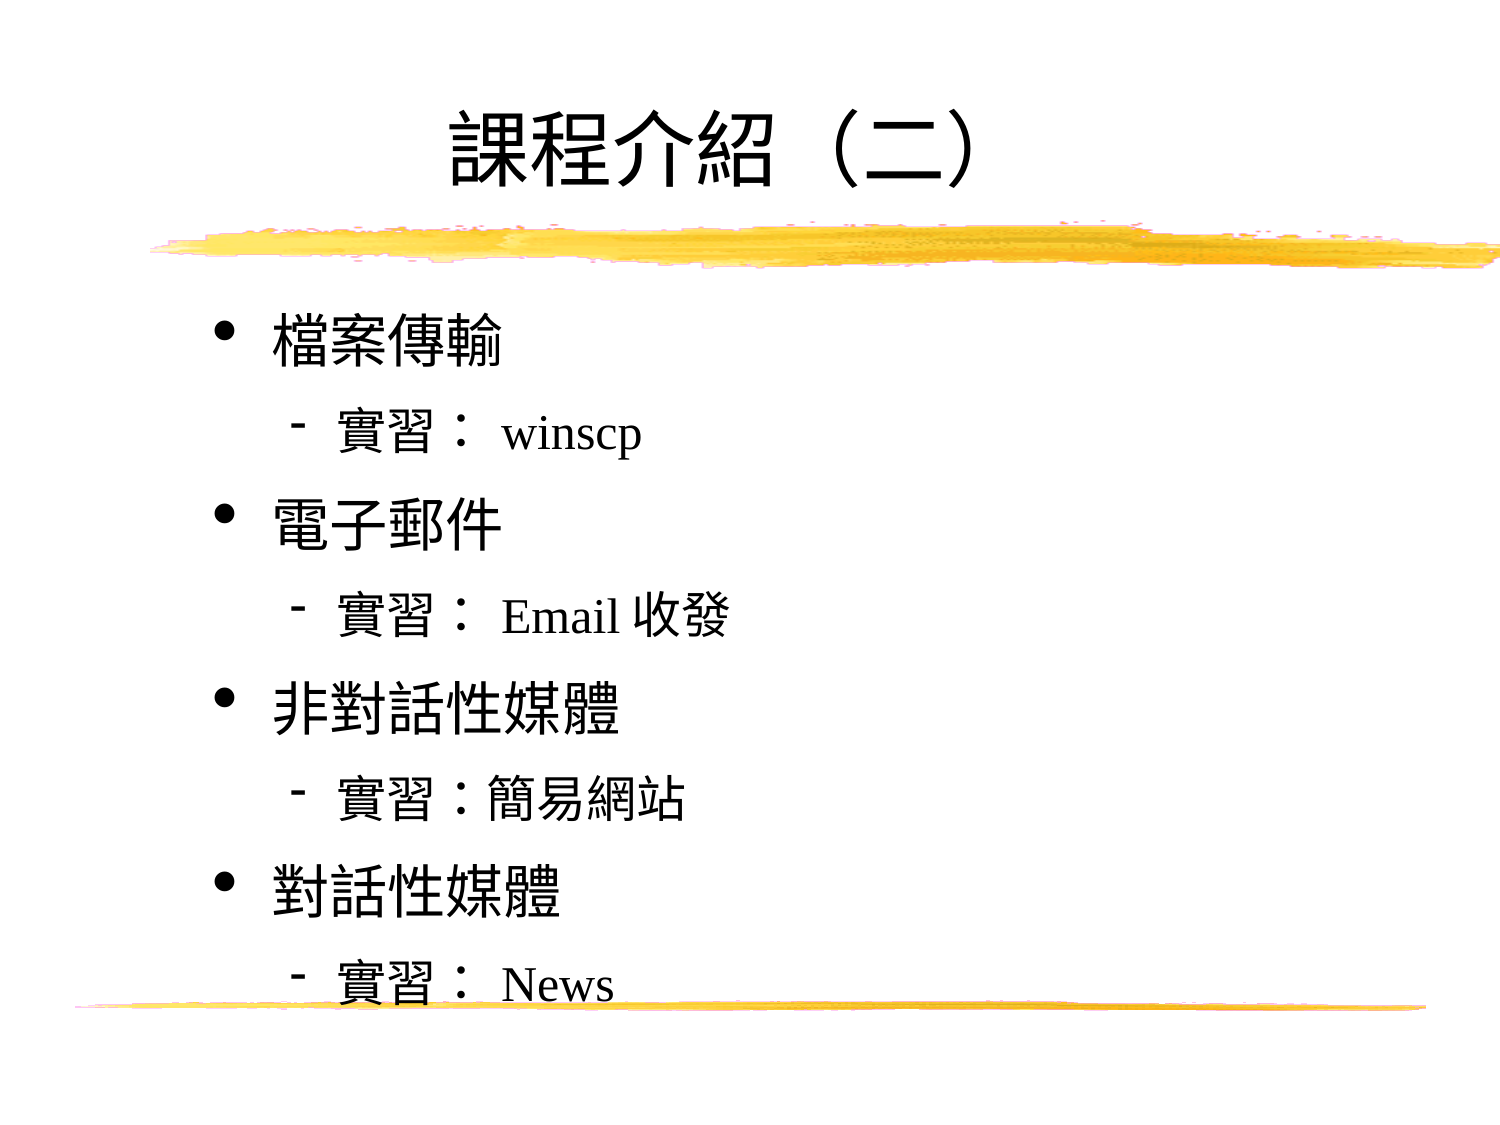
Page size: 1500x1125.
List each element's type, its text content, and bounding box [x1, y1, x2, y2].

list 檔案傳輸 實習：winscp 電子郵件 實習：Email收發 非對話性媒體 實習：簡易網站 對話性媒體 實習：News [199, 287, 1413, 988]
title 課程介紹（二） [99, 24, 1375, 213]
picture [150, 215, 1500, 279]
picture [75, 999, 1426, 1013]
